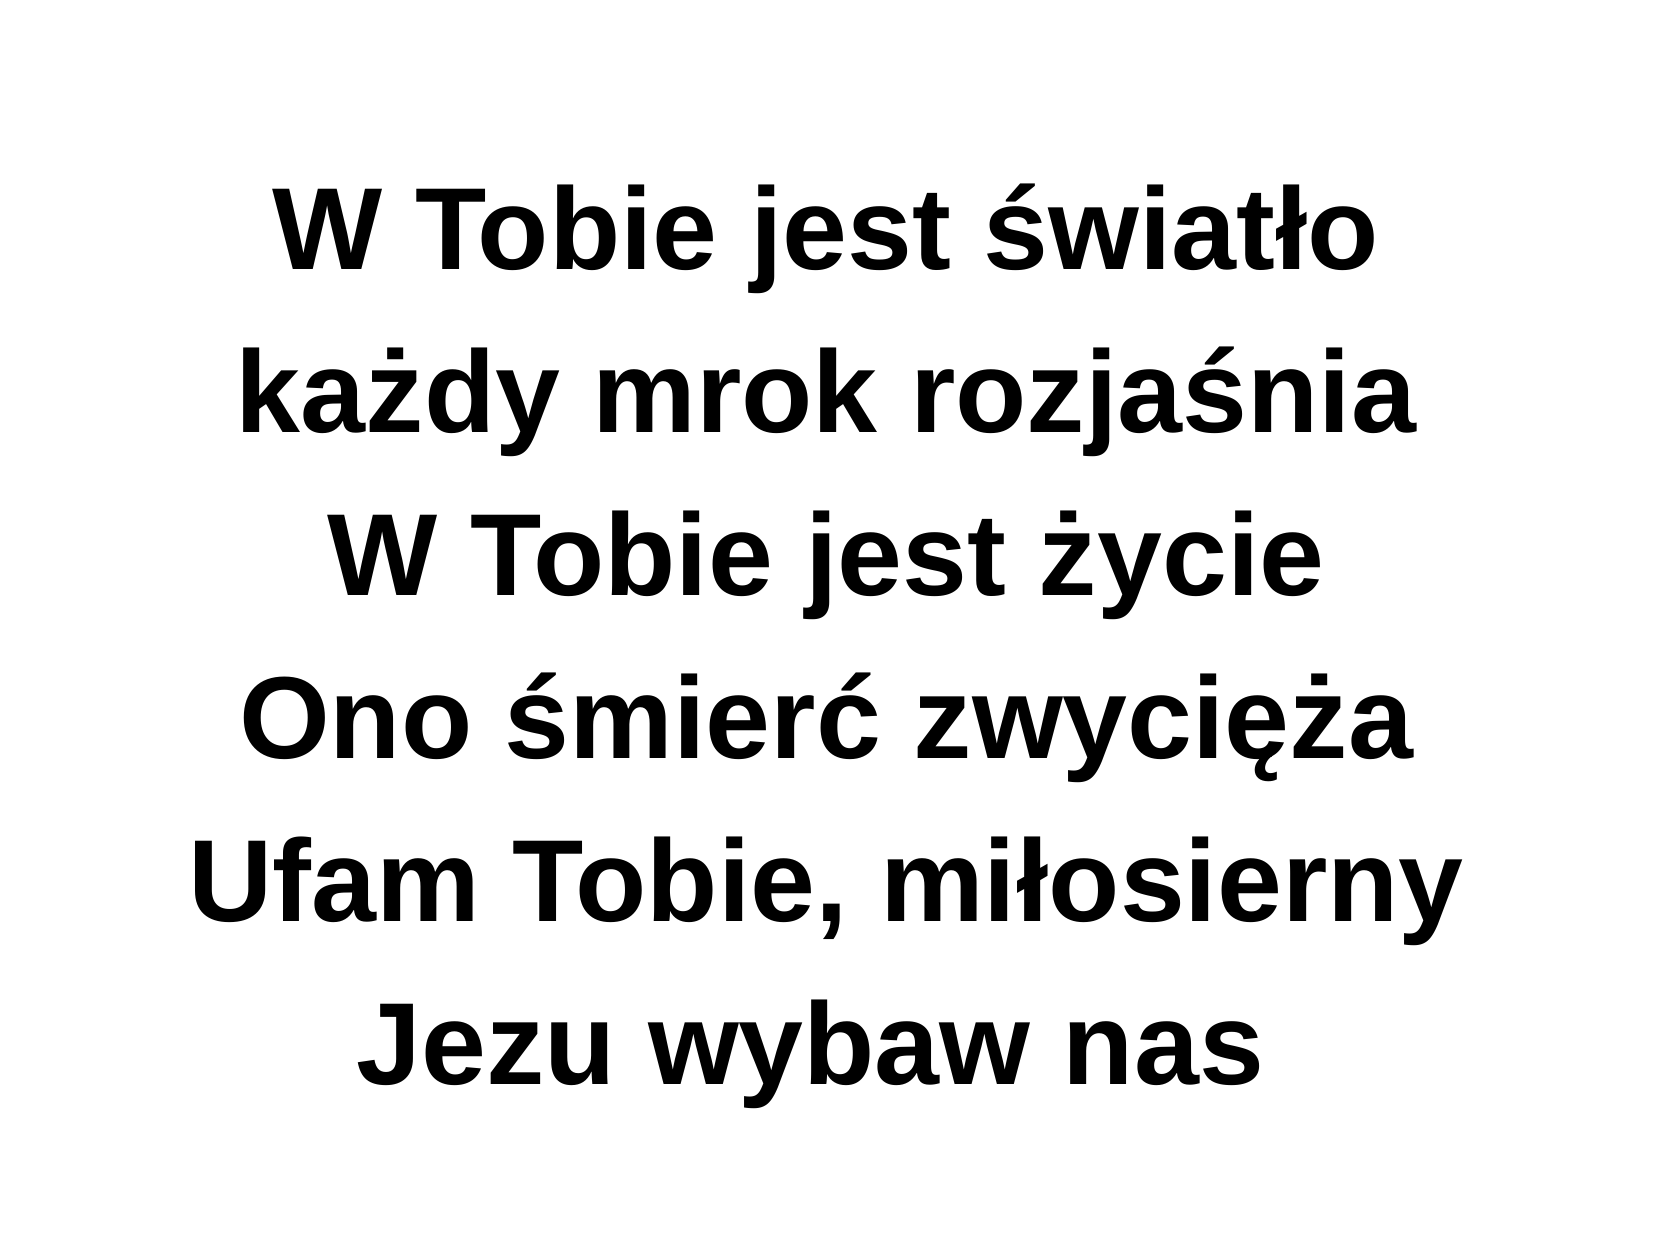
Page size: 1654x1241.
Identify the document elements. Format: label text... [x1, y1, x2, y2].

subtitle W Tobie jest światło każdy mrok rozjaśnia W Tobie jest życie Ono śmierć zwycięża Ufam Tobie, miłosierny Jezu wybaw nas [0, 0, 1654, 1241]
